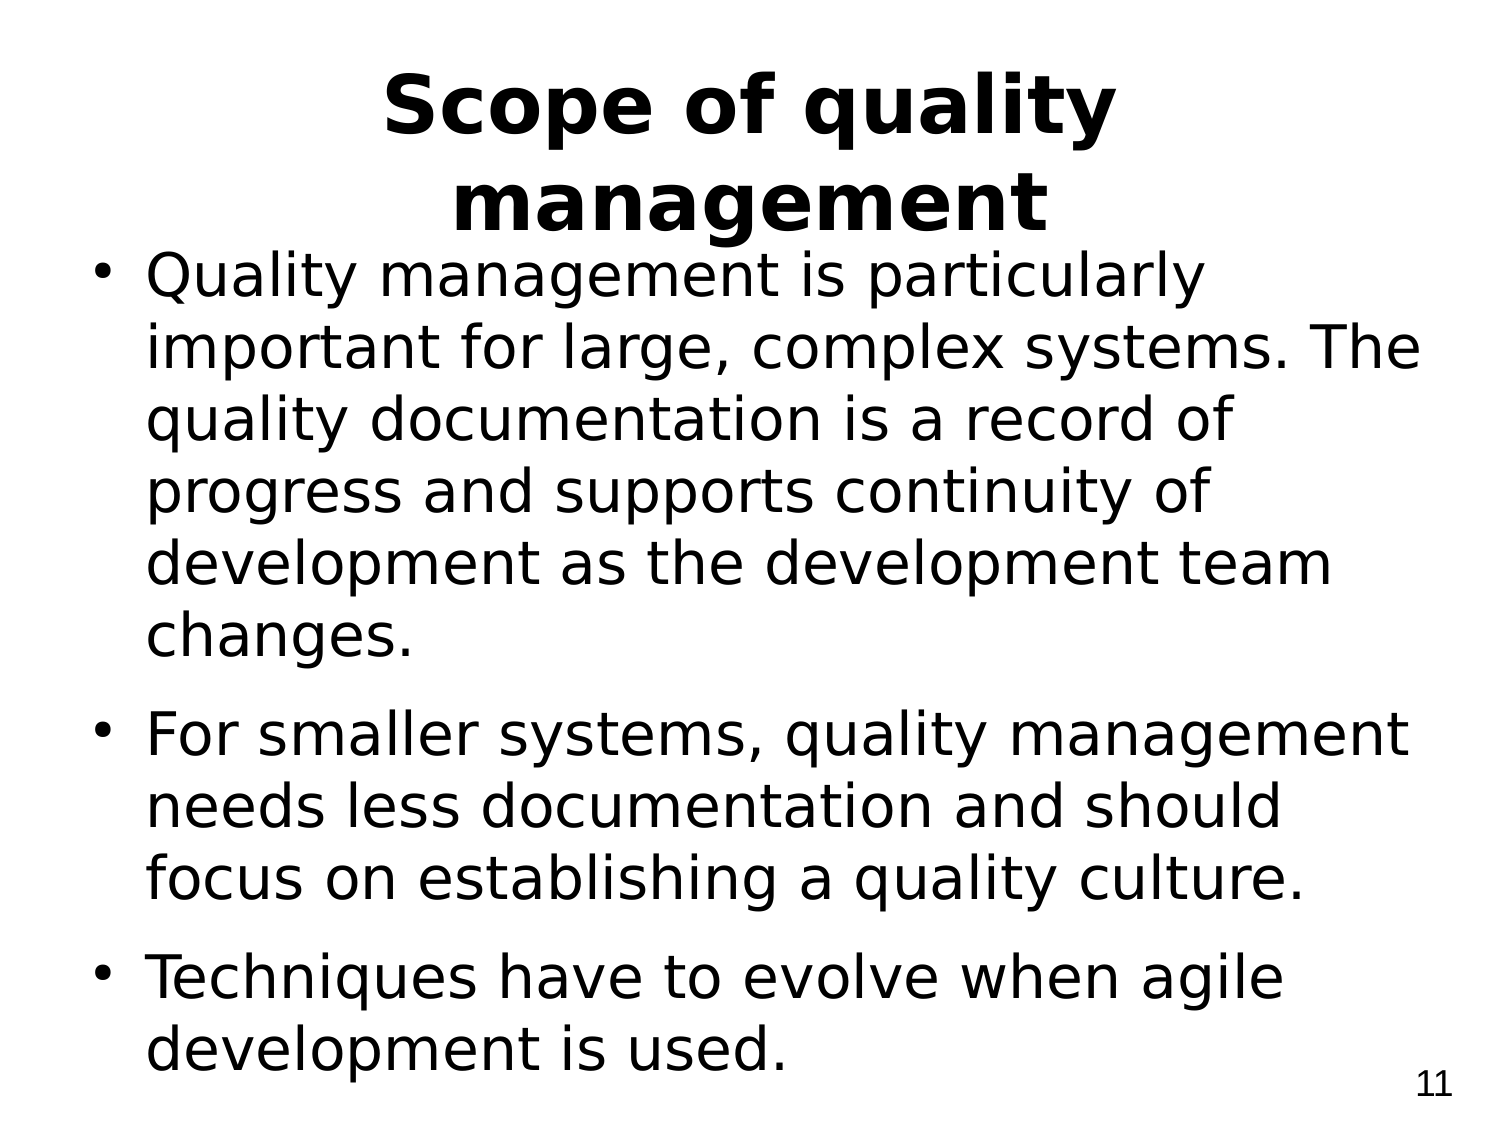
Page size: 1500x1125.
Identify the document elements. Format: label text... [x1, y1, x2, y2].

list Quality management is particularly important for large, complex systems. The quality documentation is a record of progress and supports continuity of development as the development team changes. For smaller systems, quality management needs less documentation and should focus on establishing a quality culture. Techniques have to evolve when agile development is used. [75, 236, 1425, 1093]
title Scope of quality management [75, 44, 1425, 177]
